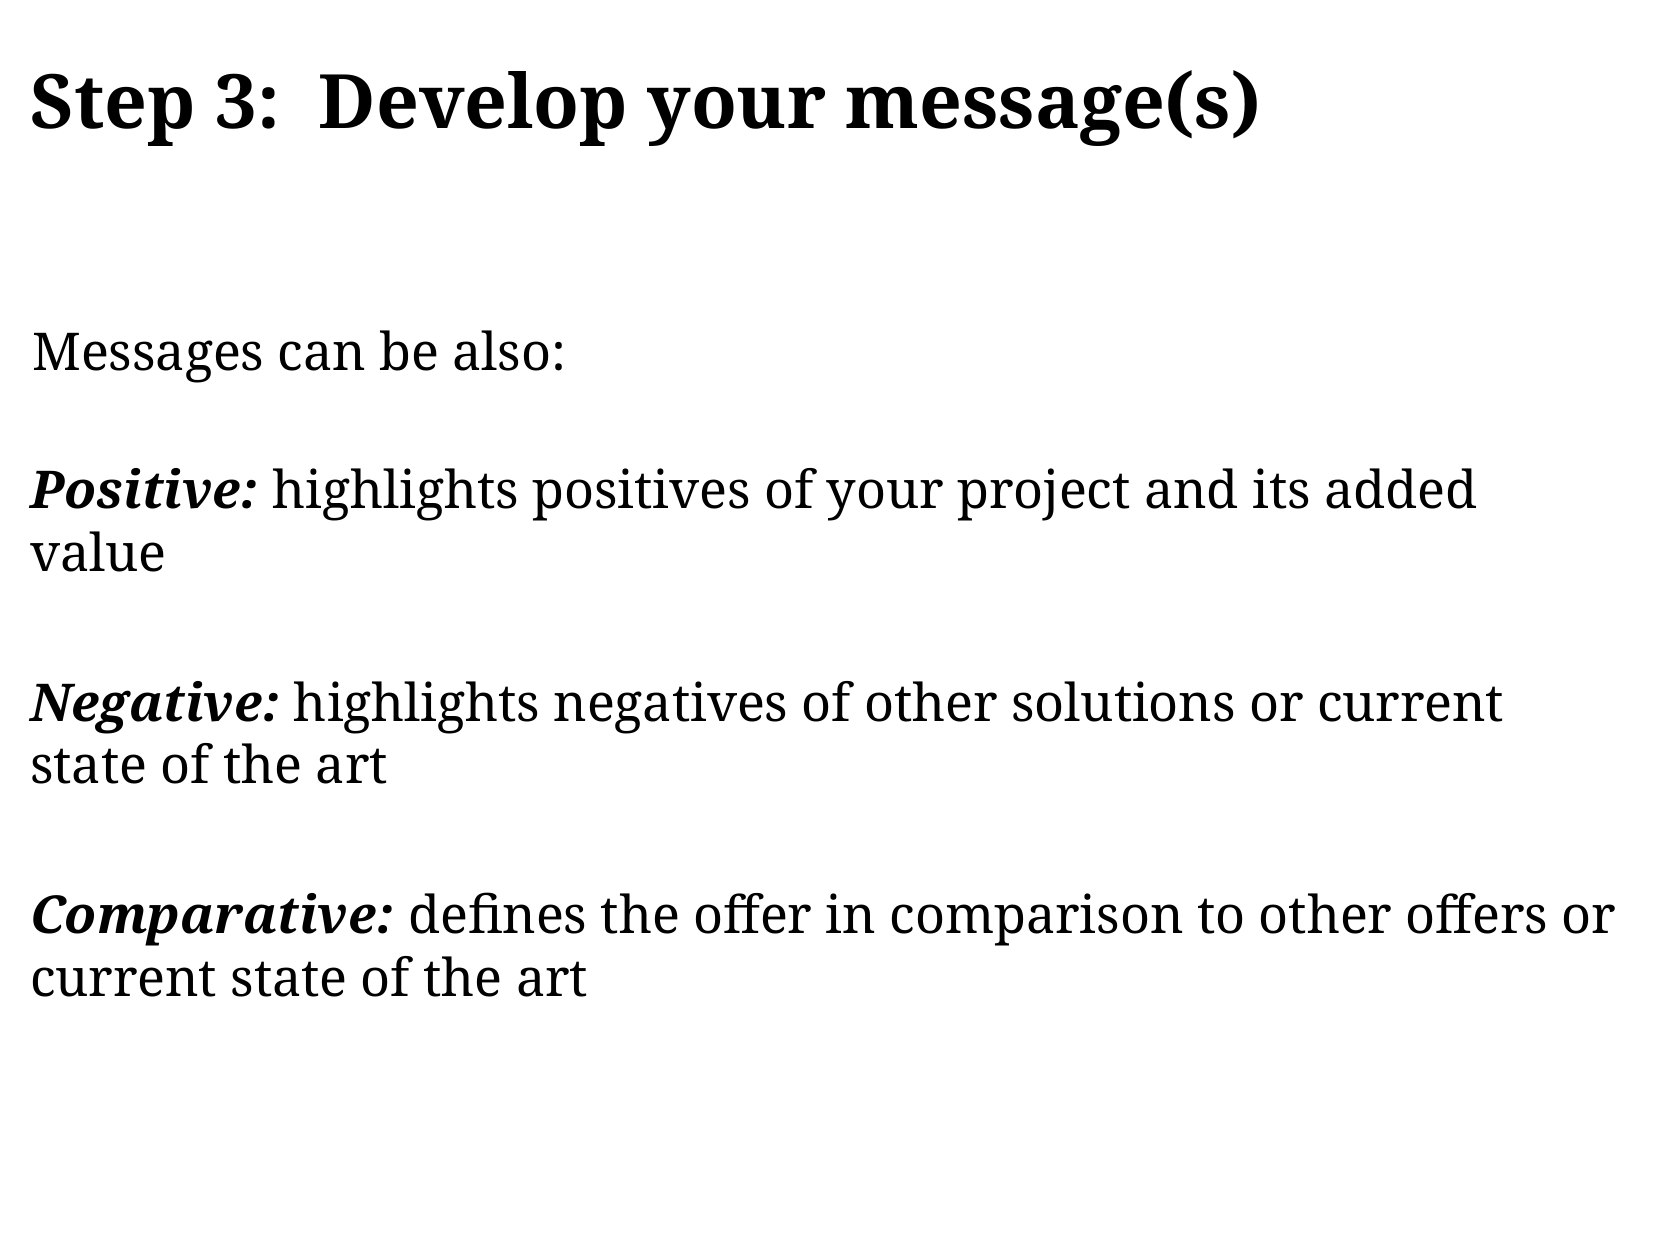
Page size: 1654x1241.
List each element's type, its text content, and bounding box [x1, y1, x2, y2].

title Step 3: Develop your message(s) [30, 0, 1519, 208]
text_box Messages can be also: Positive: highlights positives of your project and its added value Negative: highlights negatives of other solutions or current state of the art Comparative: defines the offer in comparison to other offers or current state of the art [30, 367, 1625, 964]
